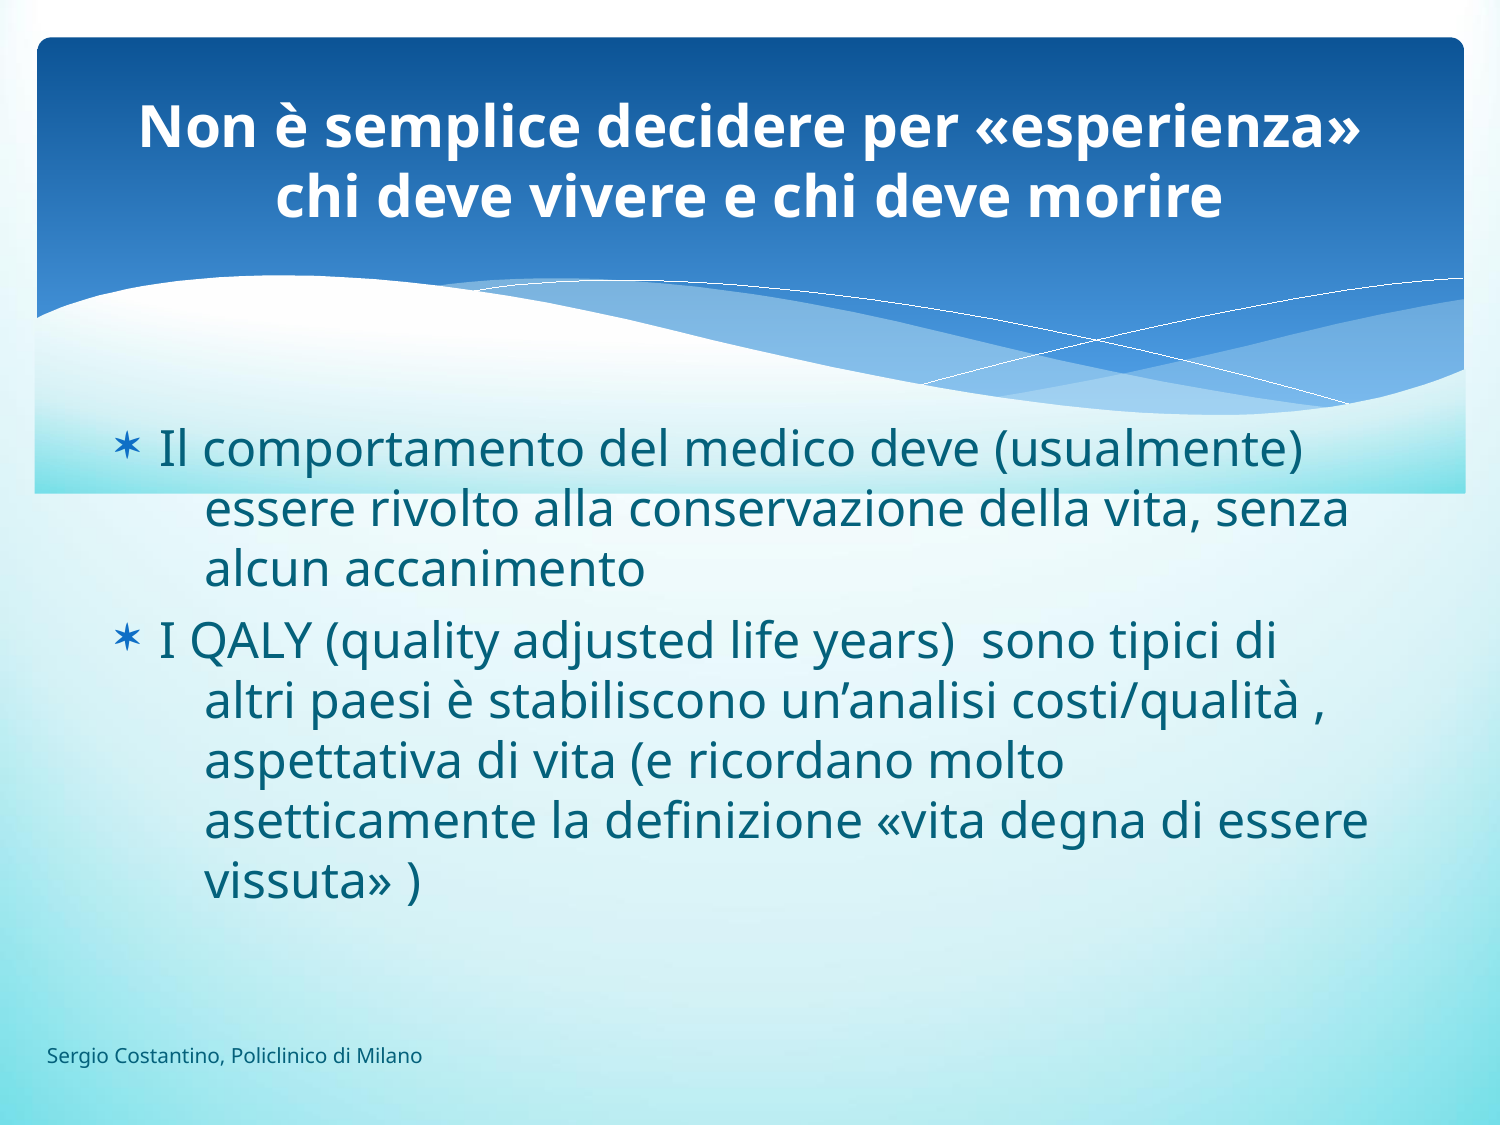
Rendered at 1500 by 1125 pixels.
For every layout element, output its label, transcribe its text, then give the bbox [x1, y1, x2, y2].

text_box Sergio Costantino, Policlinico di Milano [31, 1025, 653, 1086]
title Non è semplice decidere per «esperienza» chi deve vivere e chi deve morire [75, 55, 1426, 374]
list Il comportamento del medico deve (usualmente) essere rivolto alla conservazione della vita, senza alcun accanimento I QALY (quality adjusted life years) sono tipici di altri paesi è stabiliscono un’analisi costi/qualità , aspettativa di vita (e ricordano molto asetticamente la definizione «vita degna di essere vissuta» ) [100, 408, 1400, 1005]
